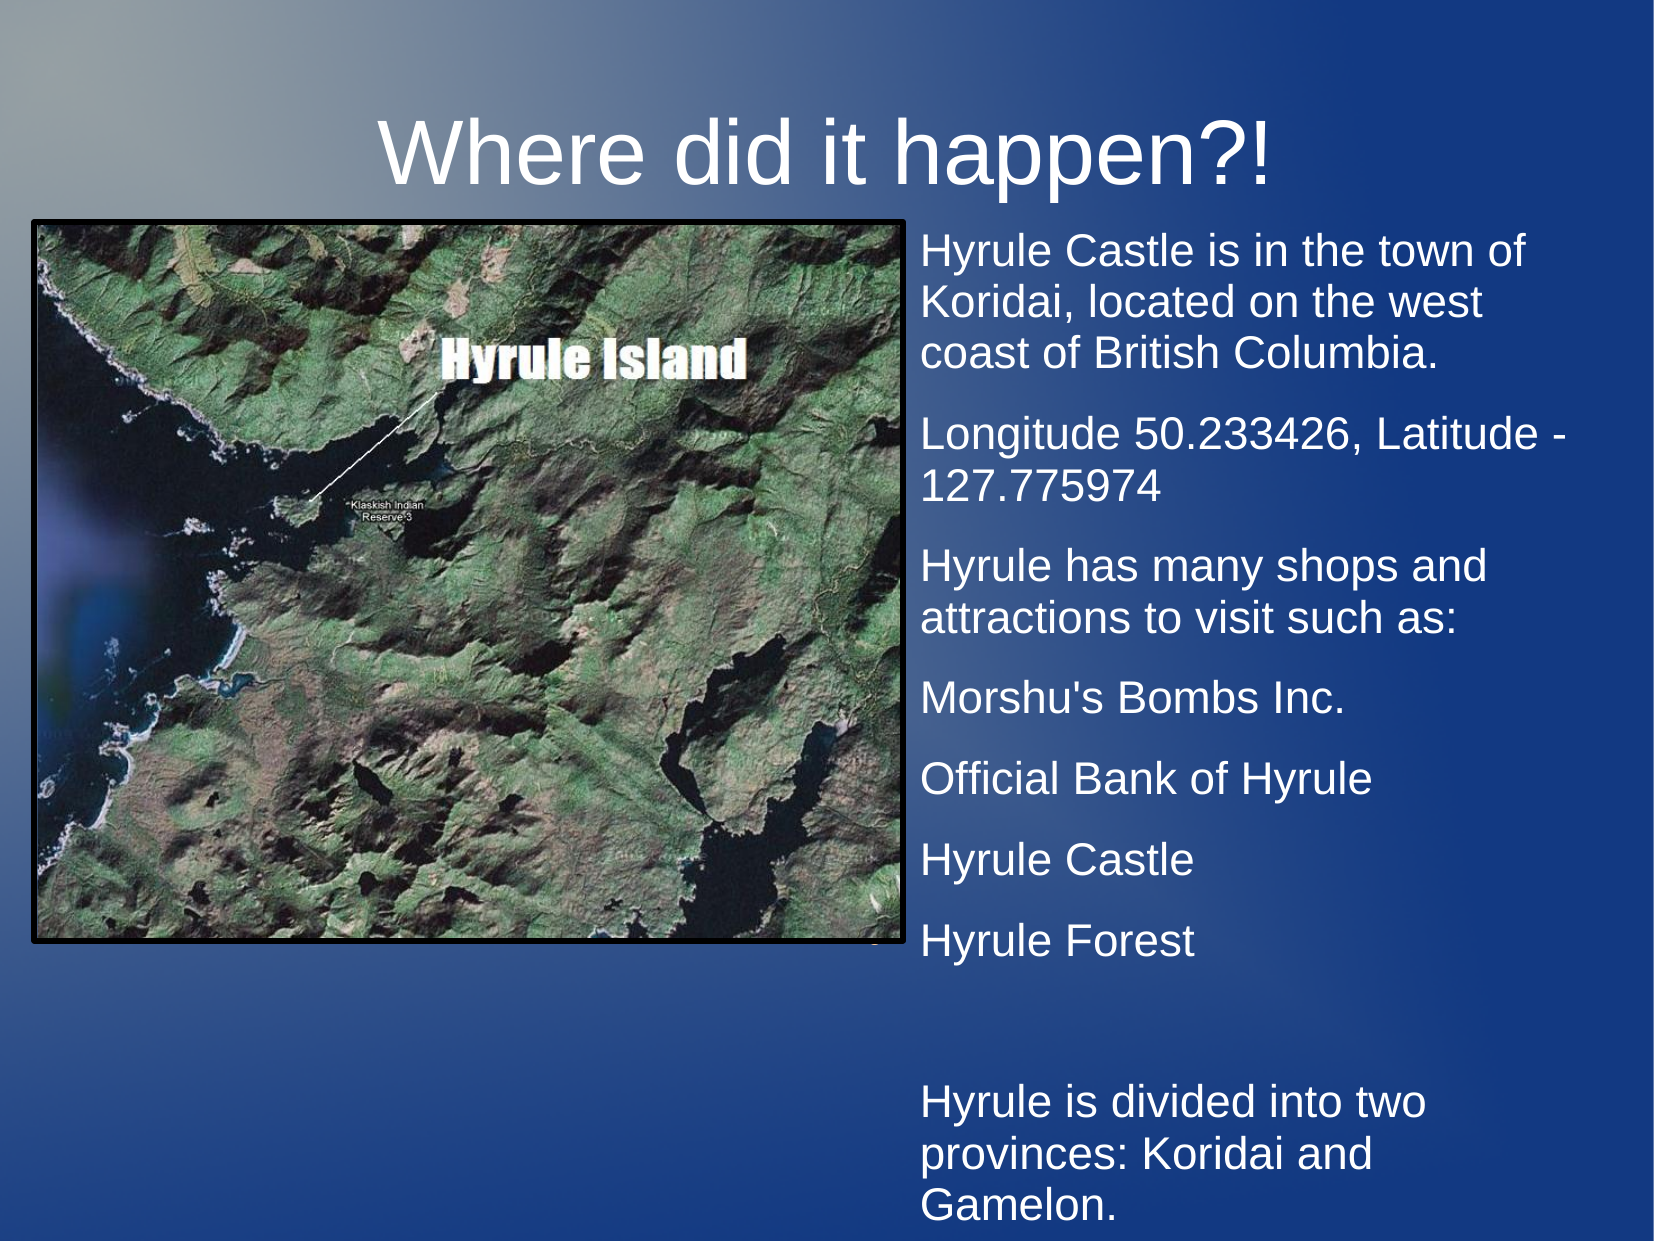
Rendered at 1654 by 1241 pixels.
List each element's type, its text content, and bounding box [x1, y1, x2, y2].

list Hyrule Castle is in the town of Koridai, located on the west coast of British Columbia. Longitude 50.233426, Latitude -127.775974 Hyrule has many shops and attractions to visit such as: Morshu's Bombs Inc. Official Bank of Hyrule Hyrule Castle Hyrule Forest Hyrule is divided into two provinces: Koridai and Gamelon. [848, 225, 1576, 1227]
title Where did it happen?! [82, 49, 1571, 225]
picture [0, 0, 1654, 1241]
